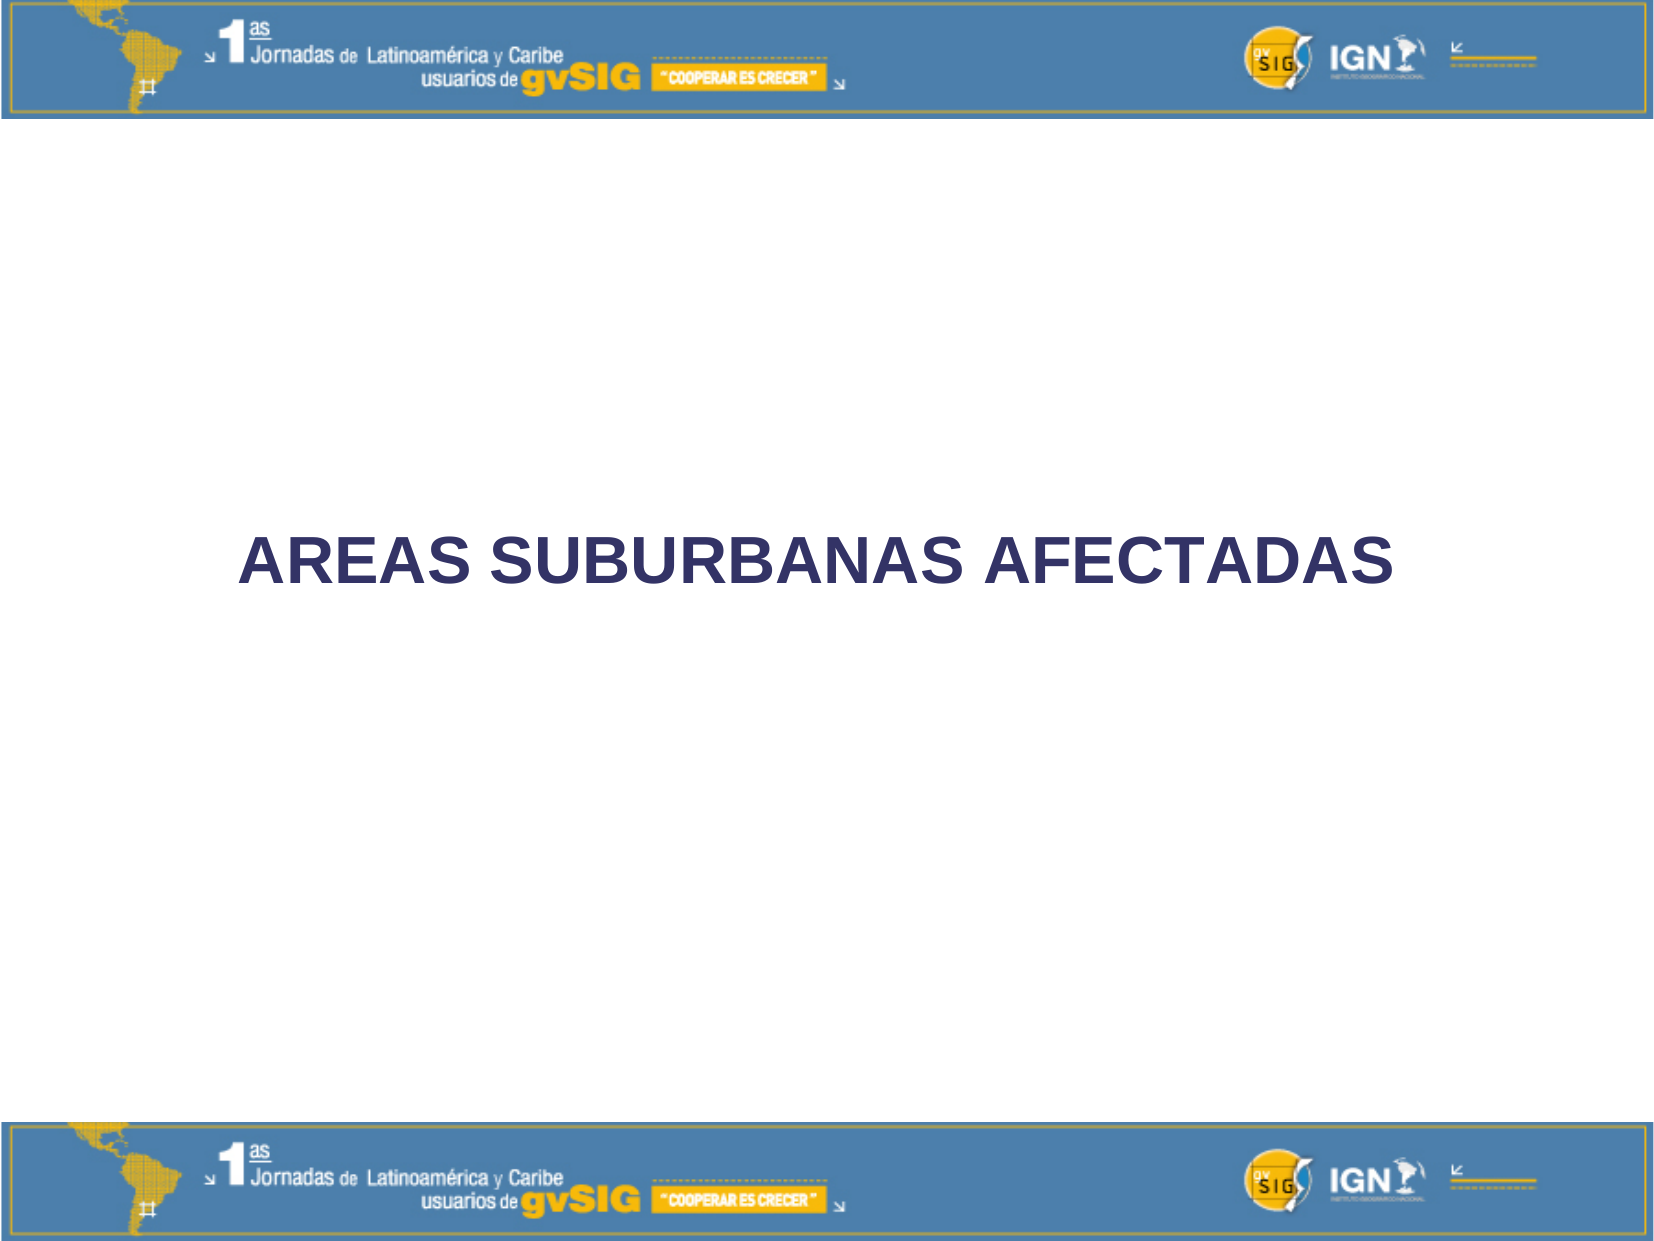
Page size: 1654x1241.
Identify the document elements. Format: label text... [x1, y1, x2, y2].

text_box AREAS SUBURBANAS AFECTADAS [116, 467, 1536, 656]
picture [0, 0, 1654, 119]
picture [0, 1122, 1654, 1241]
